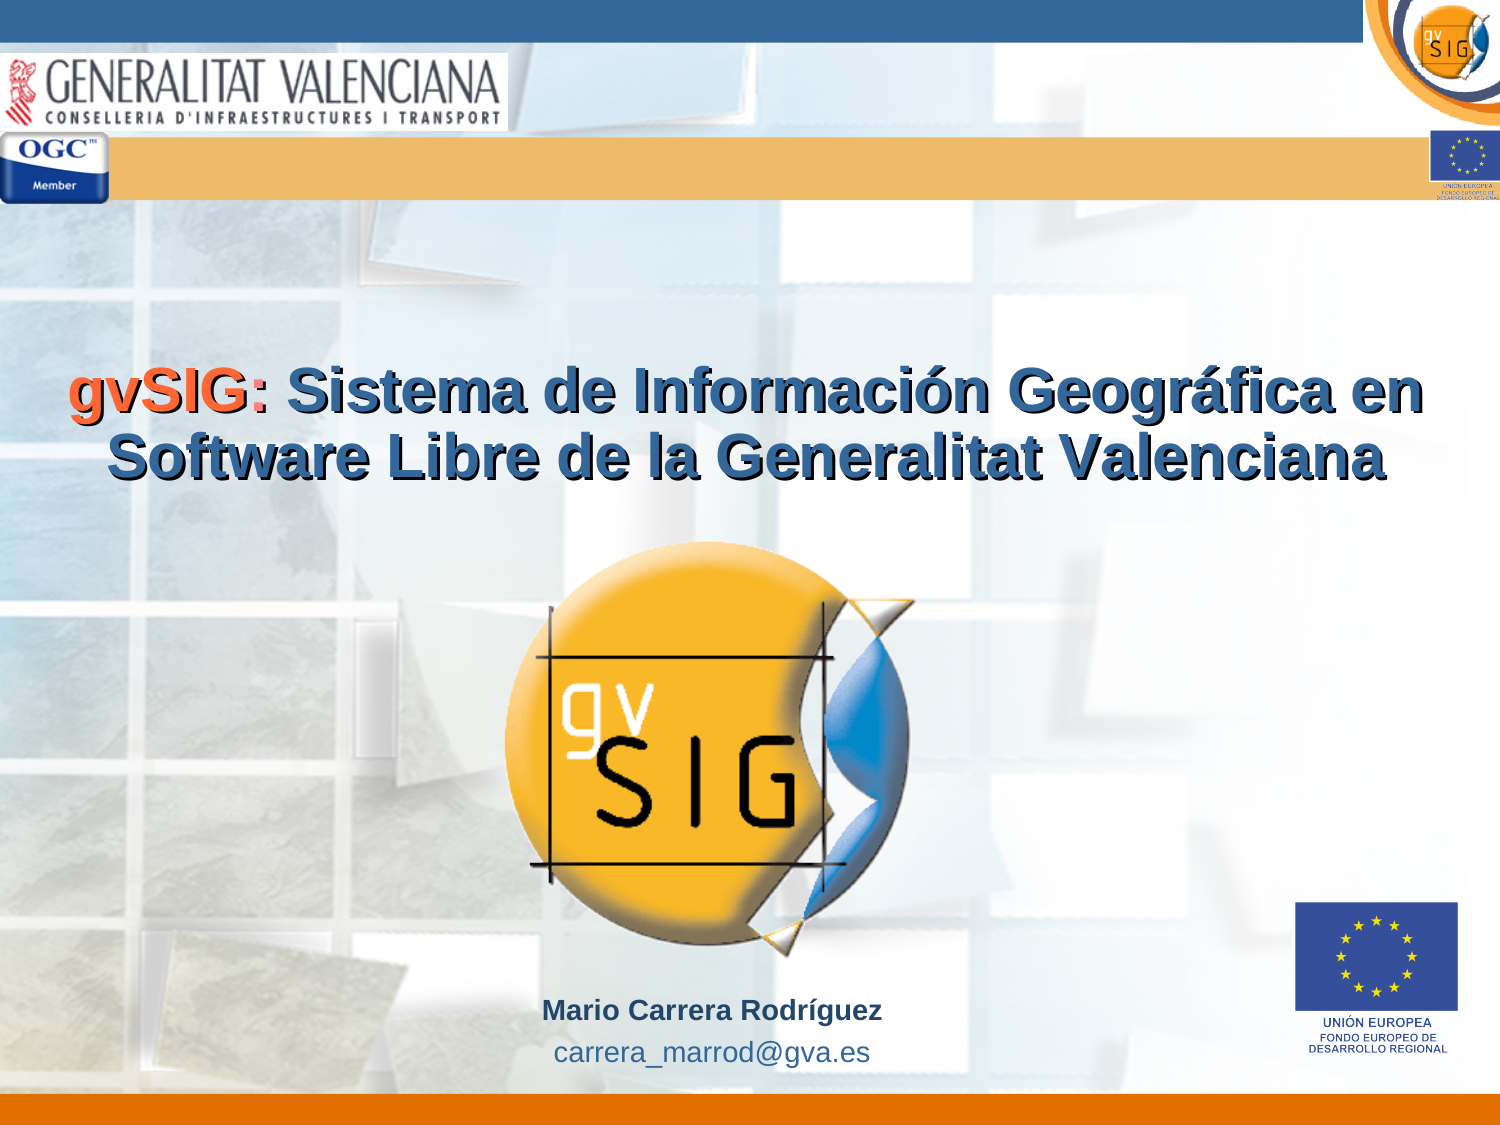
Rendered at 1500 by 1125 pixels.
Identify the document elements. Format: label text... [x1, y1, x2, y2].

text_box gvSIG: Sistema de Información Geográfica en Software Libre de la Generalitat Valenciana [52, 349, 1441, 527]
picture [0, 53, 508, 131]
picture [497, 537, 920, 963]
picture [1363, 0, 1500, 127]
picture [1292, 899, 1461, 1053]
picture [1429, 129, 1500, 200]
picture [0, 132, 109, 204]
text_box Mario Carrera Rodríguez carrera_marrod@gva.es [522, 988, 903, 1077]
